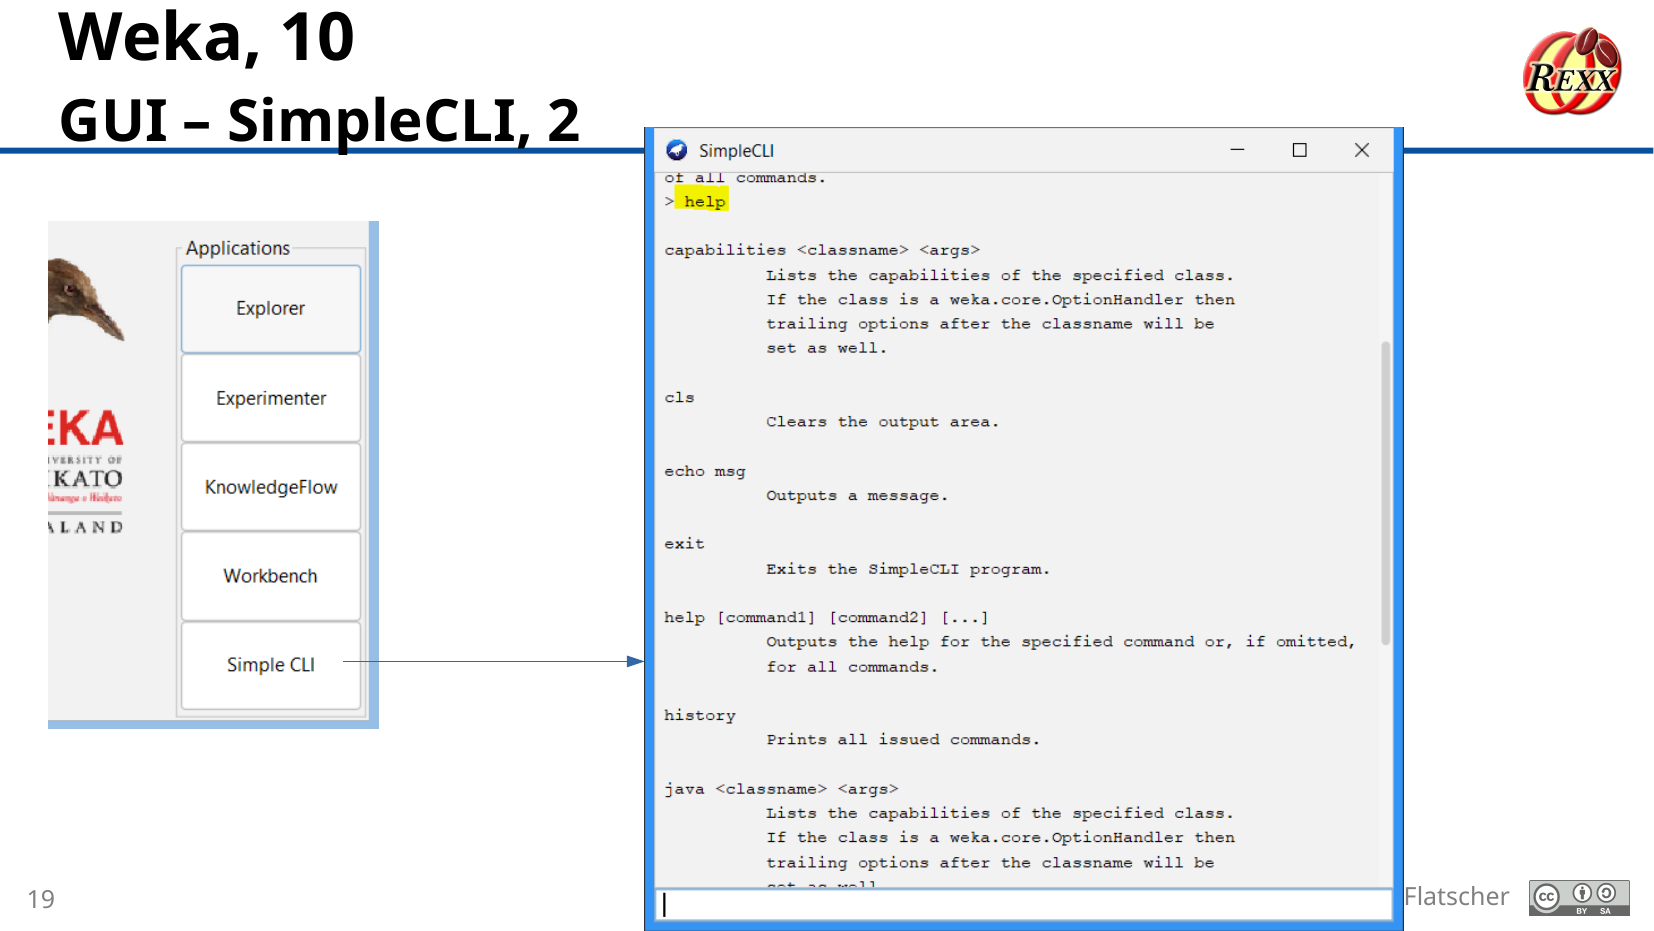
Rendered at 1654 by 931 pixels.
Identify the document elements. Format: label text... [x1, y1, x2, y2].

title Weka, 10 GUI – SimpleCLI, 2 [0, 0, 1654, 156]
picture [48, 221, 379, 729]
picture [644, 127, 1404, 931]
